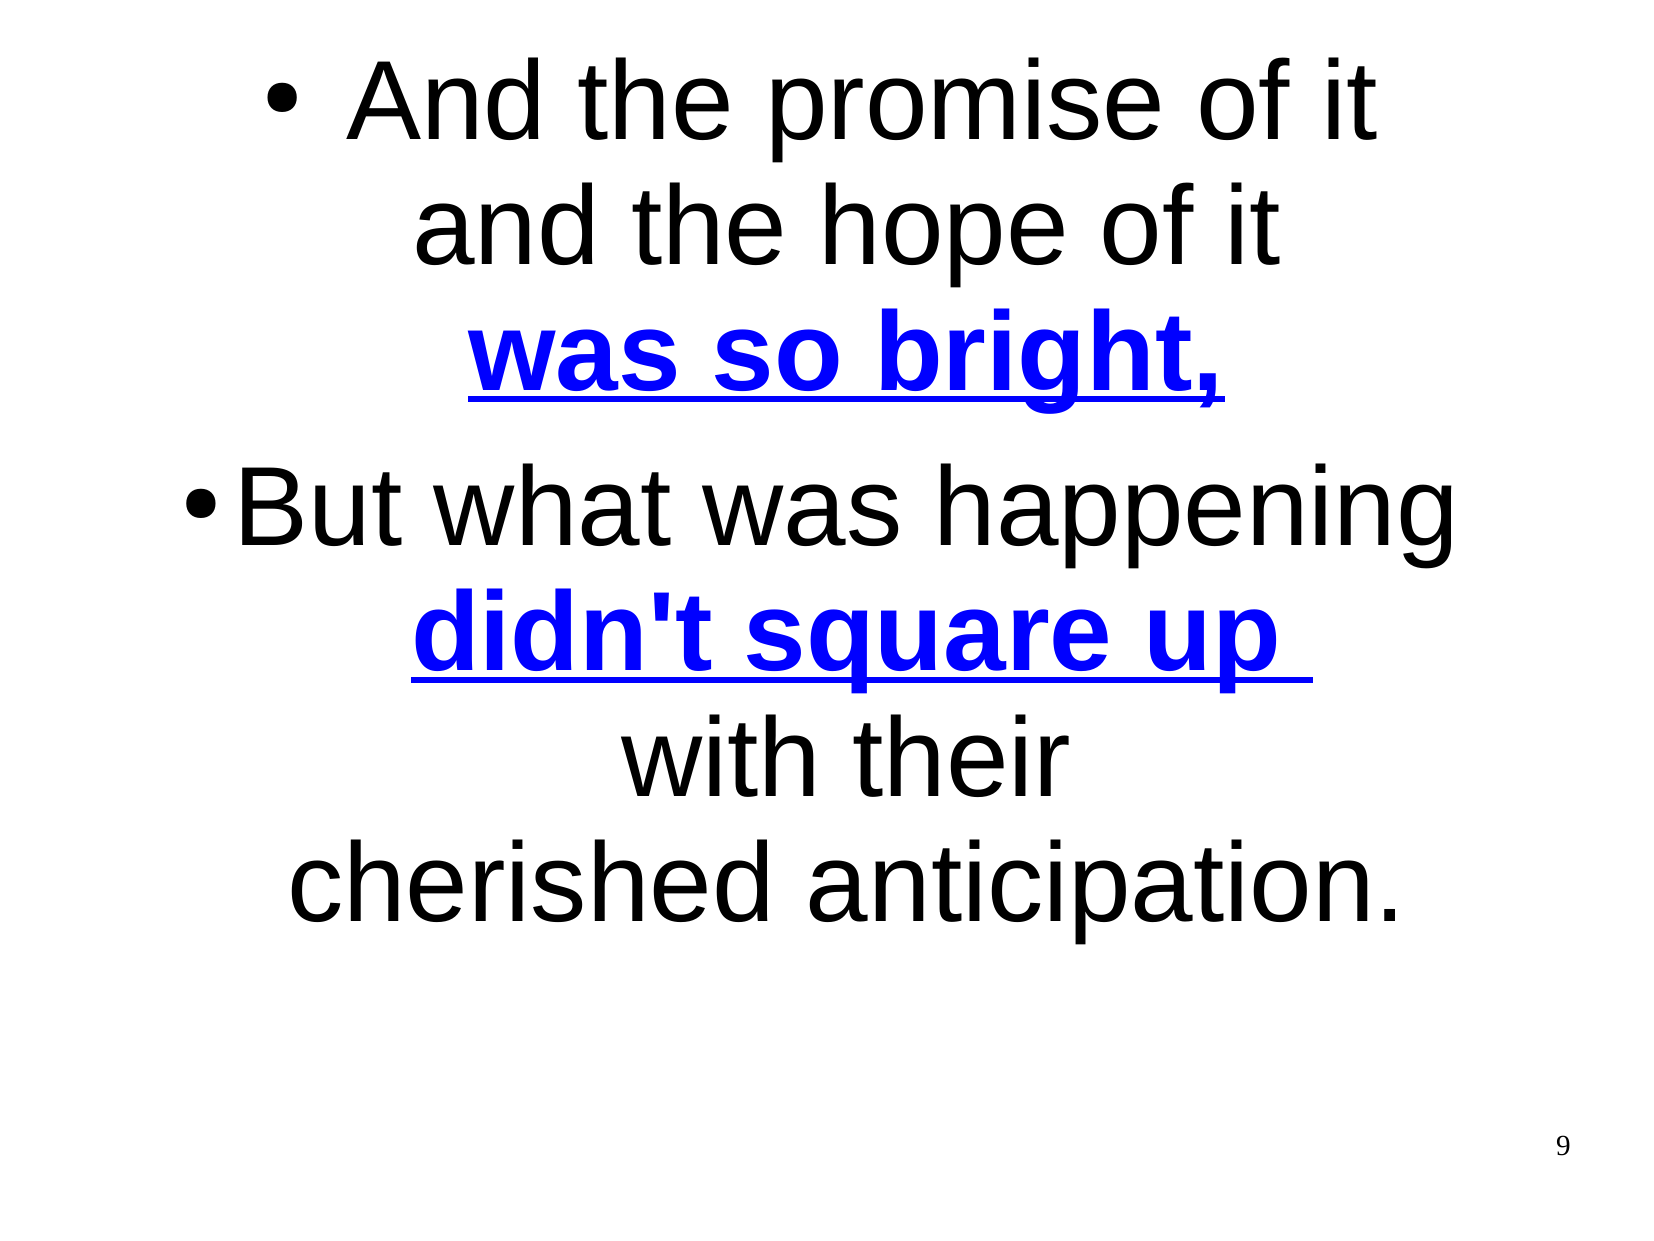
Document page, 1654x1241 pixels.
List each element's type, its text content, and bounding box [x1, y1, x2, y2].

list And the promise of it and the hope of it was so bright, But what was happening didn't square up with their cherished anticipation. [82, 37, 1571, 1109]
